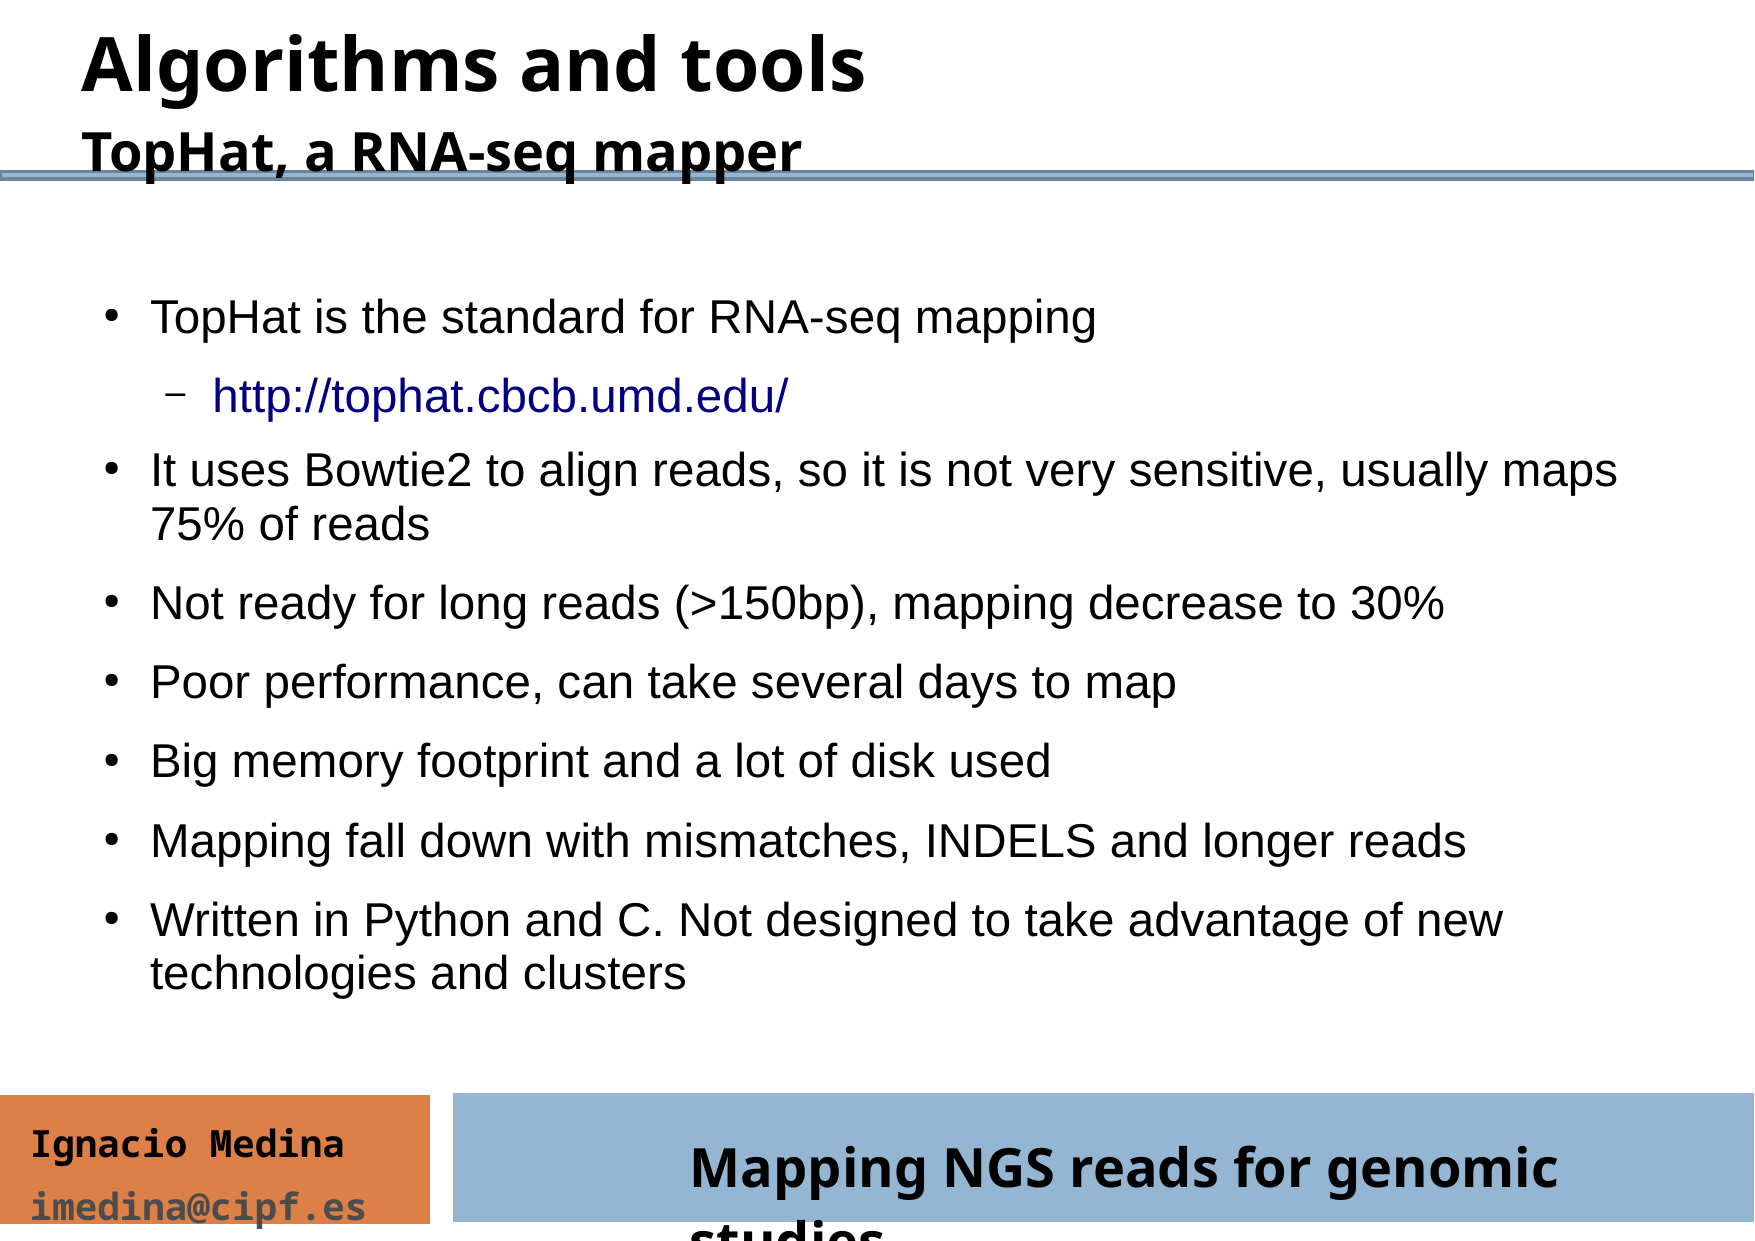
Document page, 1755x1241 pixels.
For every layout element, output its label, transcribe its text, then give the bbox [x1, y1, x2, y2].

text_box Mapping NGS reads for genomic studies [675, 1122, 1726, 1200]
list TopHat is the standard for RNA-seq mapping http://tophat.cbcb.umd.edu/ It uses Bowtie2 to align reads, so it is not very sensitive, usually maps 75% of reads Not ready for long reads (>150bp), mapping decrease to 30% Poor performance, can take several days to map Big memory footprint and a lot of disk used Mapping fall down with mismatches, INDELS and longer reads Written in Python and C. Not designed to take advantage of new technologies and clusters [87, 290, 1632, 1010]
text_box Algorithms and tools TopHat, a RNA-seq mapper [67, 3, 1688, 168]
text_box [690, 171, 716, 179]
text_box Ignacio Medina imedina@cipf.es [15, 1110, 406, 1213]
text_box [724, 171, 1754, 179]
text_box [154, 171, 566, 179]
text_box [574, 171, 682, 179]
text_box [0, 171, 146, 179]
